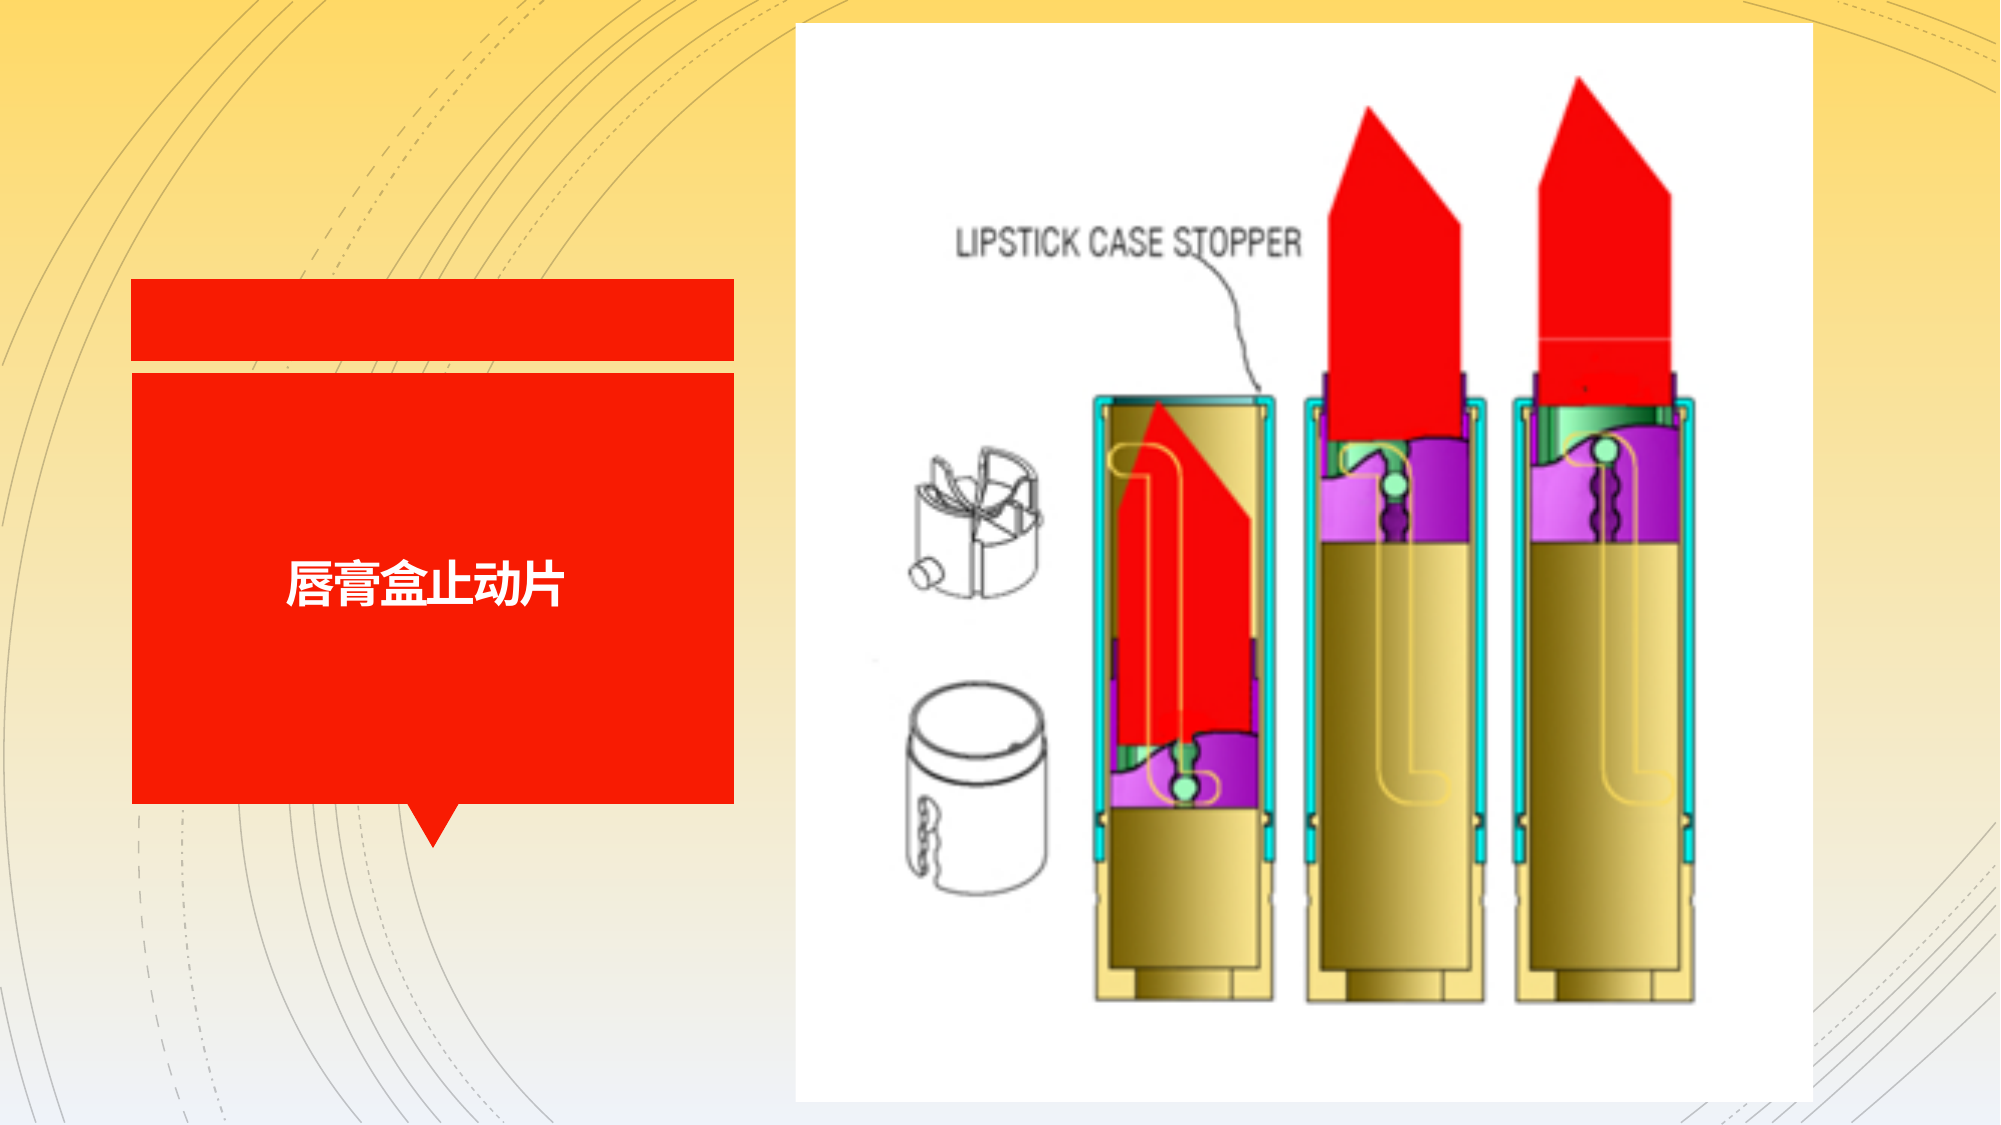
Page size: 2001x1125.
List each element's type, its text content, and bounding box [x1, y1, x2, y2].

title 唇膏盒止动片 [145, 385, 721, 789]
picture [795, 23, 1814, 1102]
